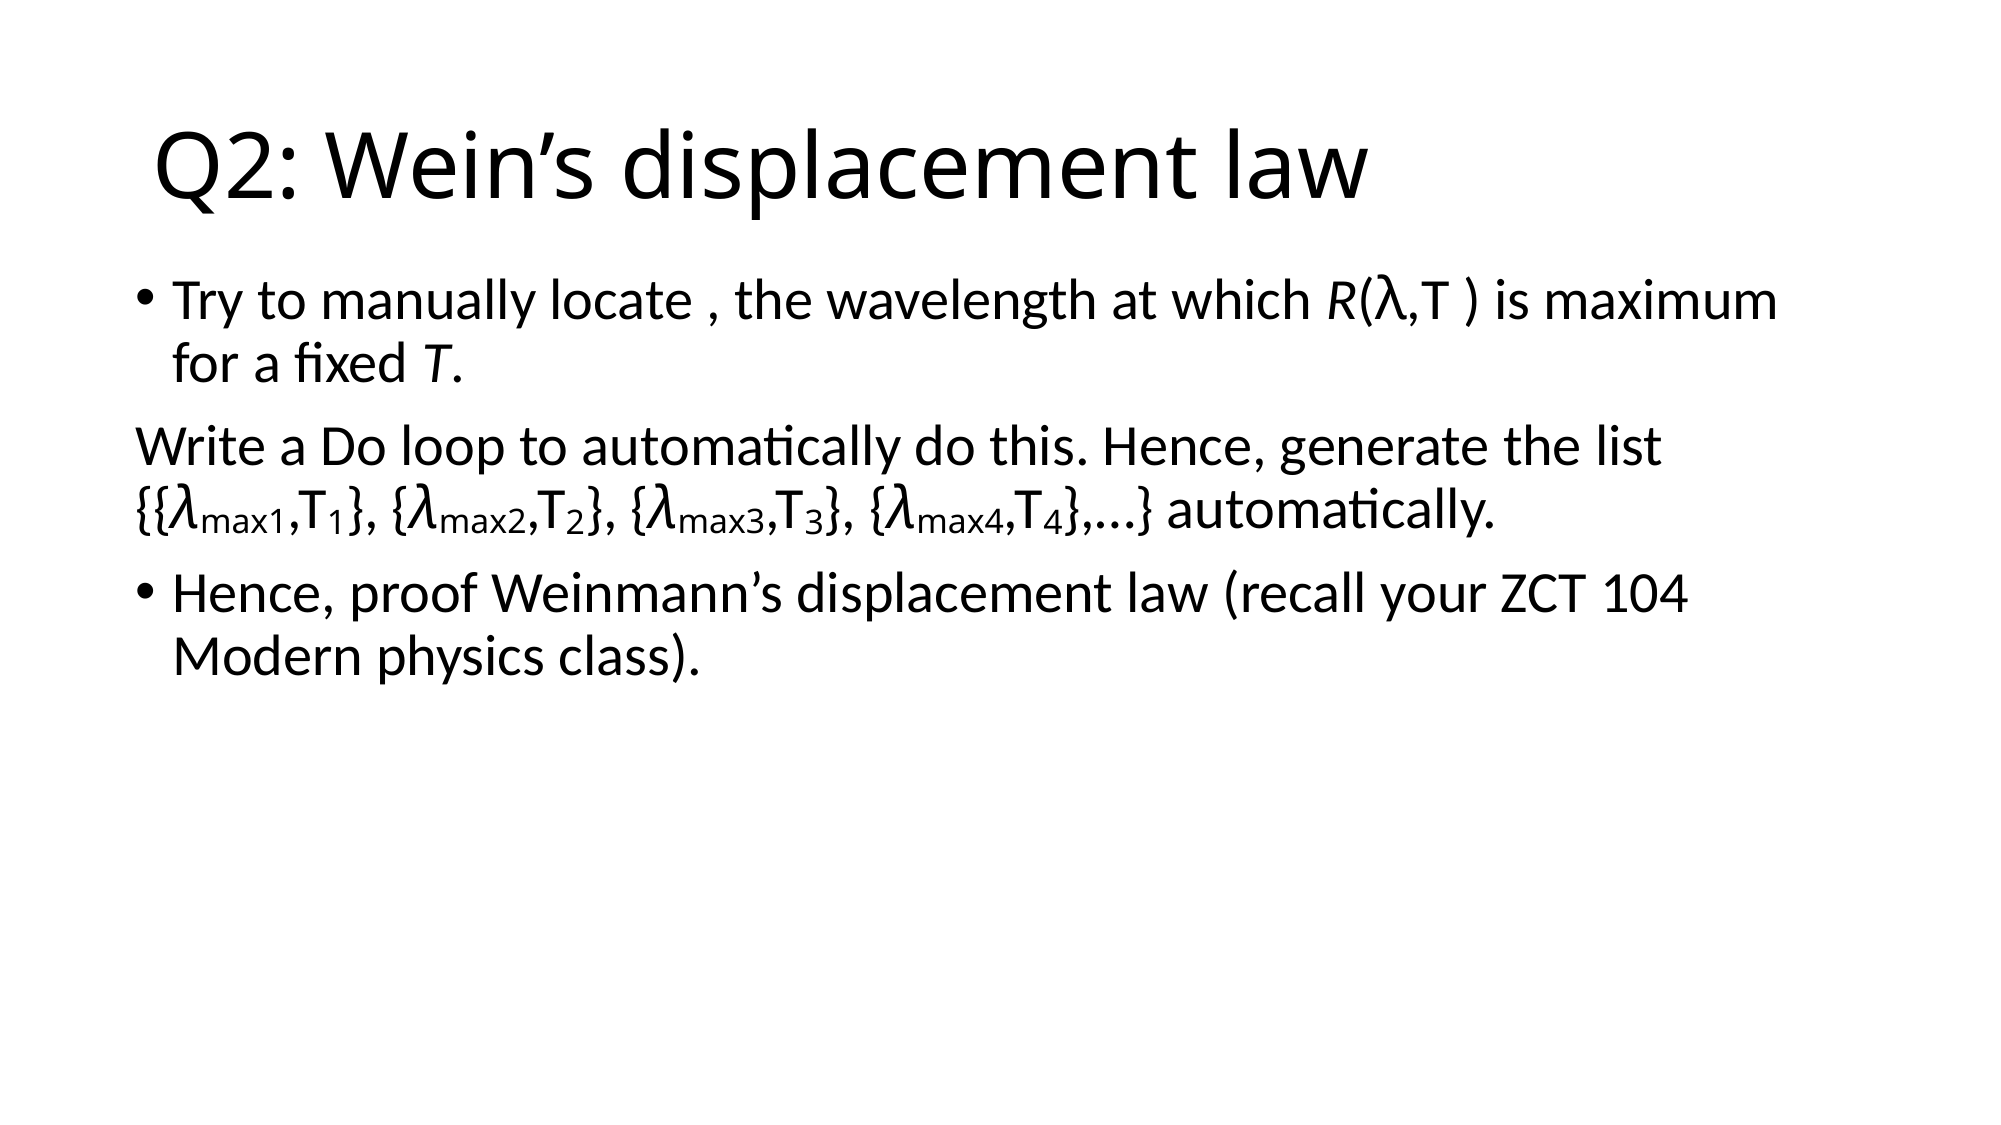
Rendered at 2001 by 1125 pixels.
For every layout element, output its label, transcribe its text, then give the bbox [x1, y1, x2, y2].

list Try to manually locate , the wavelength at which R(λ,T ) is maximum for a fixed T. Write a Do loop to automatically do this. Hence, generate the list {{λmax1,T1}, {λmax2,T2}, {λmax3,T3}, {λmax4,T4},…} automatically. Hence, proof Weinmann’s displacement law (recall your ZCT 104 Modern physics class). [120, 261, 1846, 976]
title Q2: Wein’s displacement law [137, 59, 1863, 278]
